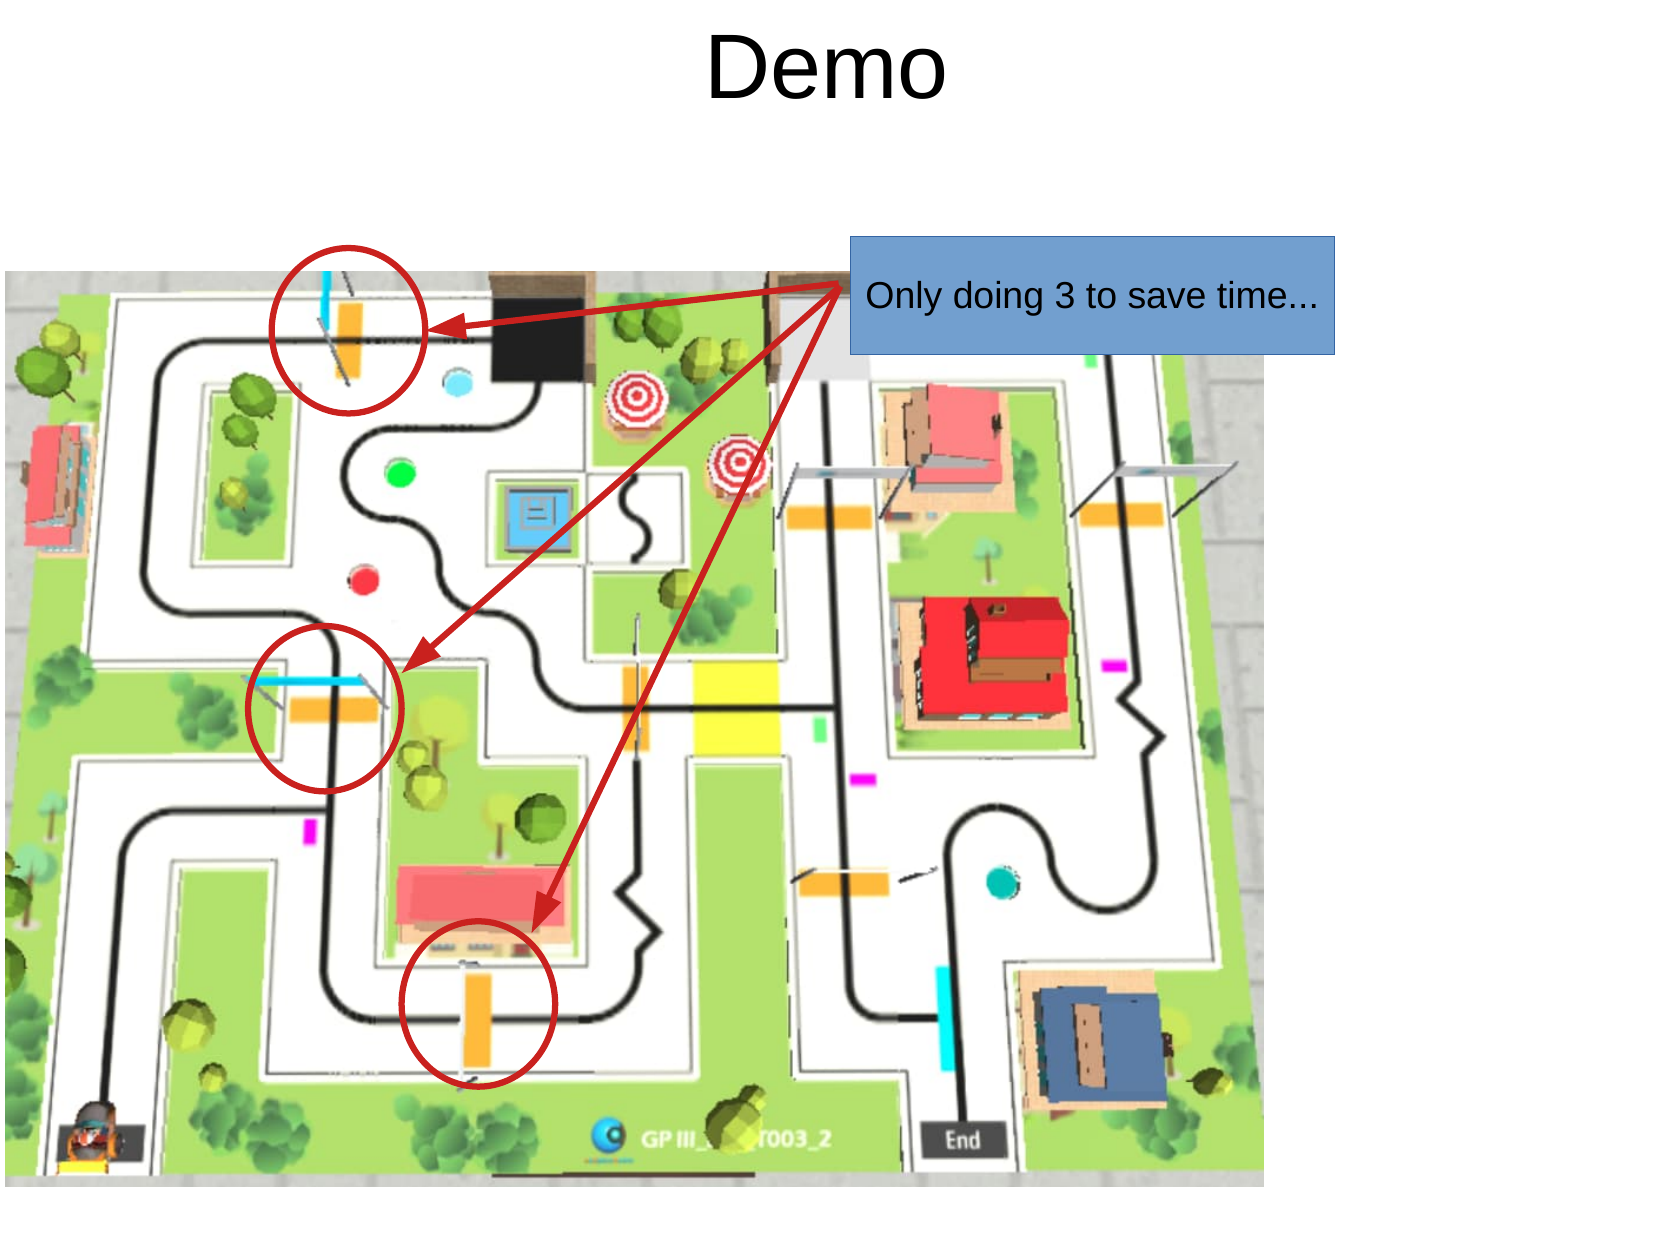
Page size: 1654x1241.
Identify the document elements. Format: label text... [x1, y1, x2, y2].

text_box Only doing 3 to save time... [850, 236, 1335, 355]
picture [5, 271, 1264, 1187]
title Demo [82, 15, 1571, 119]
picture [275, 271, 422, 410]
